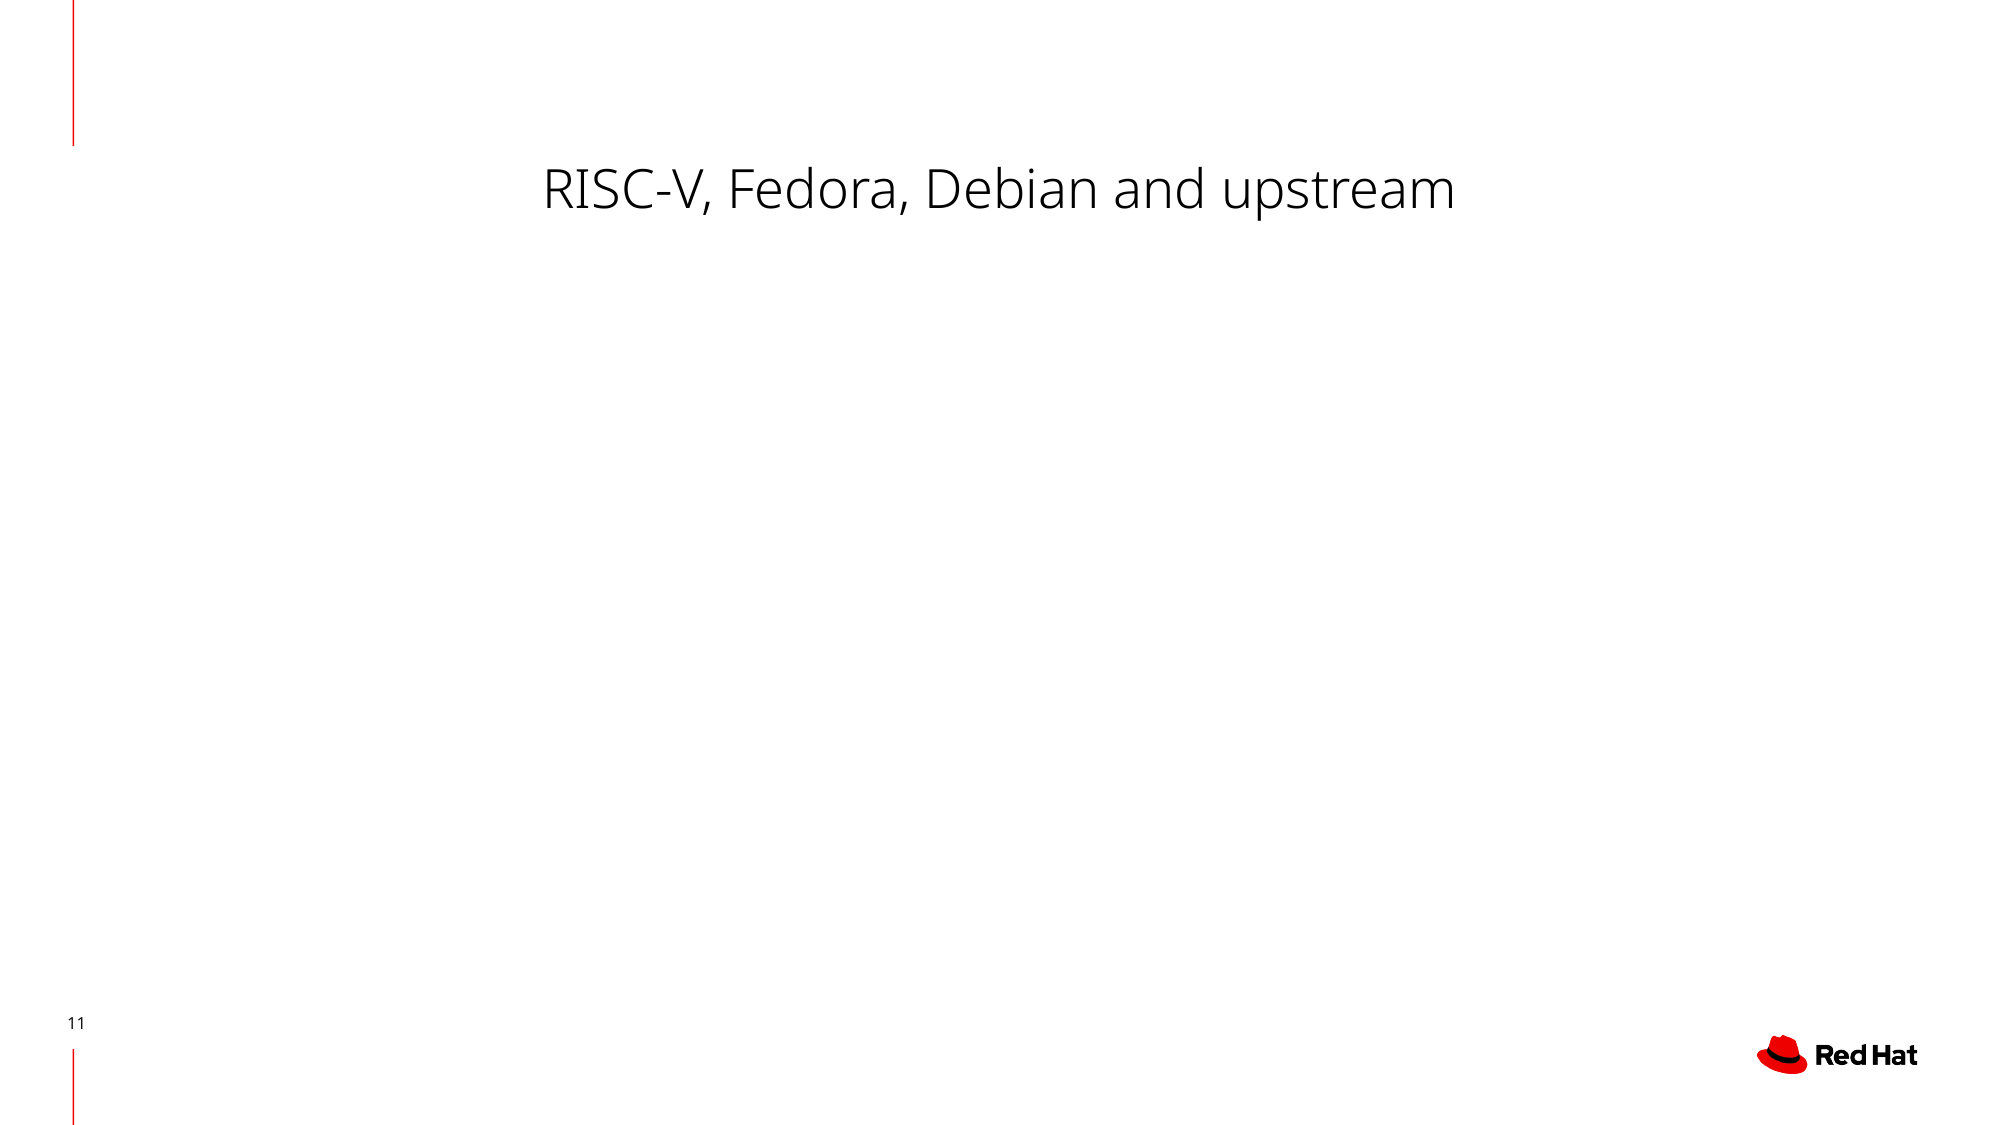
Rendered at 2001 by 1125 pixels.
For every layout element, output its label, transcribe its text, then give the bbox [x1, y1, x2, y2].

title RISC-V, Fedora, Debian and upstream [288, 154, 1714, 314]
picture [1757, 1035, 1918, 1074]
